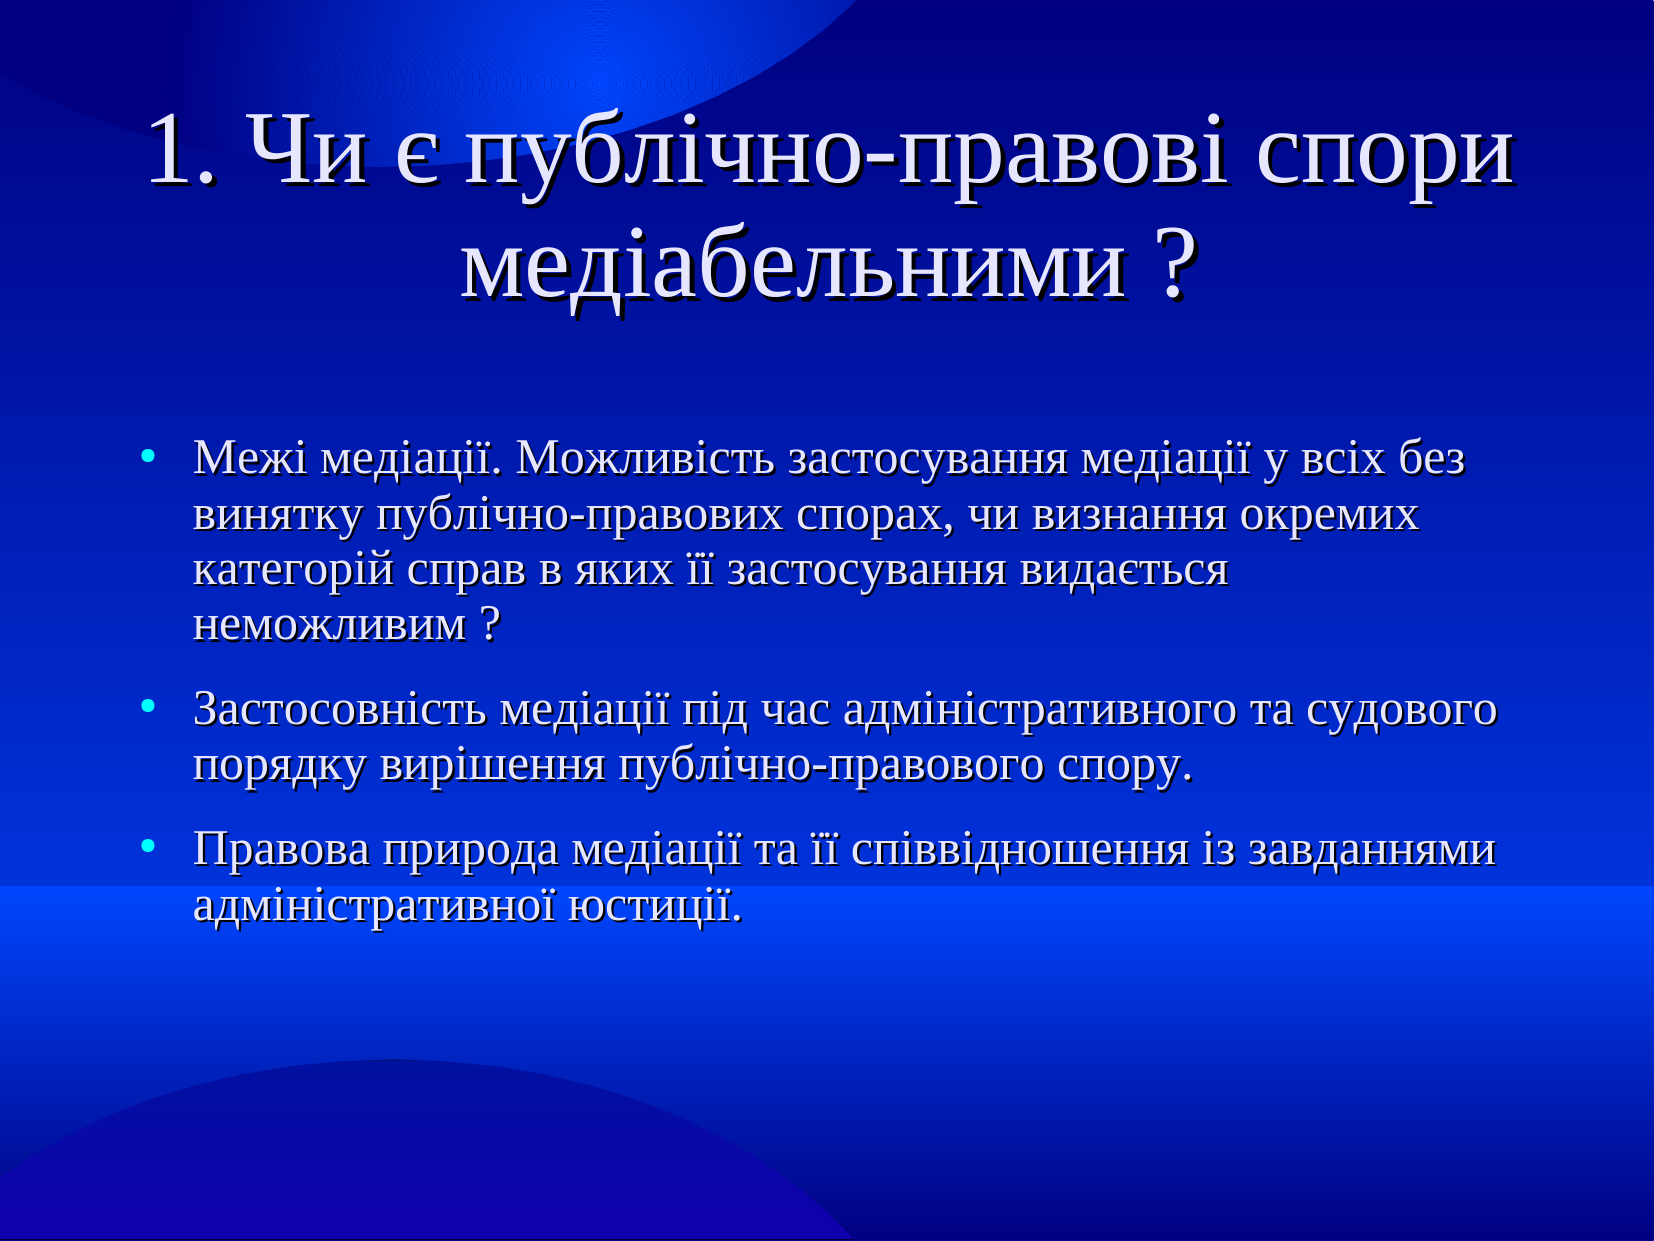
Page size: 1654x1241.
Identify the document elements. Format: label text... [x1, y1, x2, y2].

list Межі медіації. Можливість застосування медіації у всіх без винятку публічно-правових спорах, чи визнання окремих категорій справ в яких її застосування видається неможливим ? Застосовність медіації під час адміністративного та судового порядку вирішення публічно-правового спору. Правова природа медіації та її співвідношення із завданнями адміністративної юстиції. [121, 344, 1534, 1127]
title 1. Чи є публічно-правові спори медіабельними ? [123, 89, 1536, 320]
